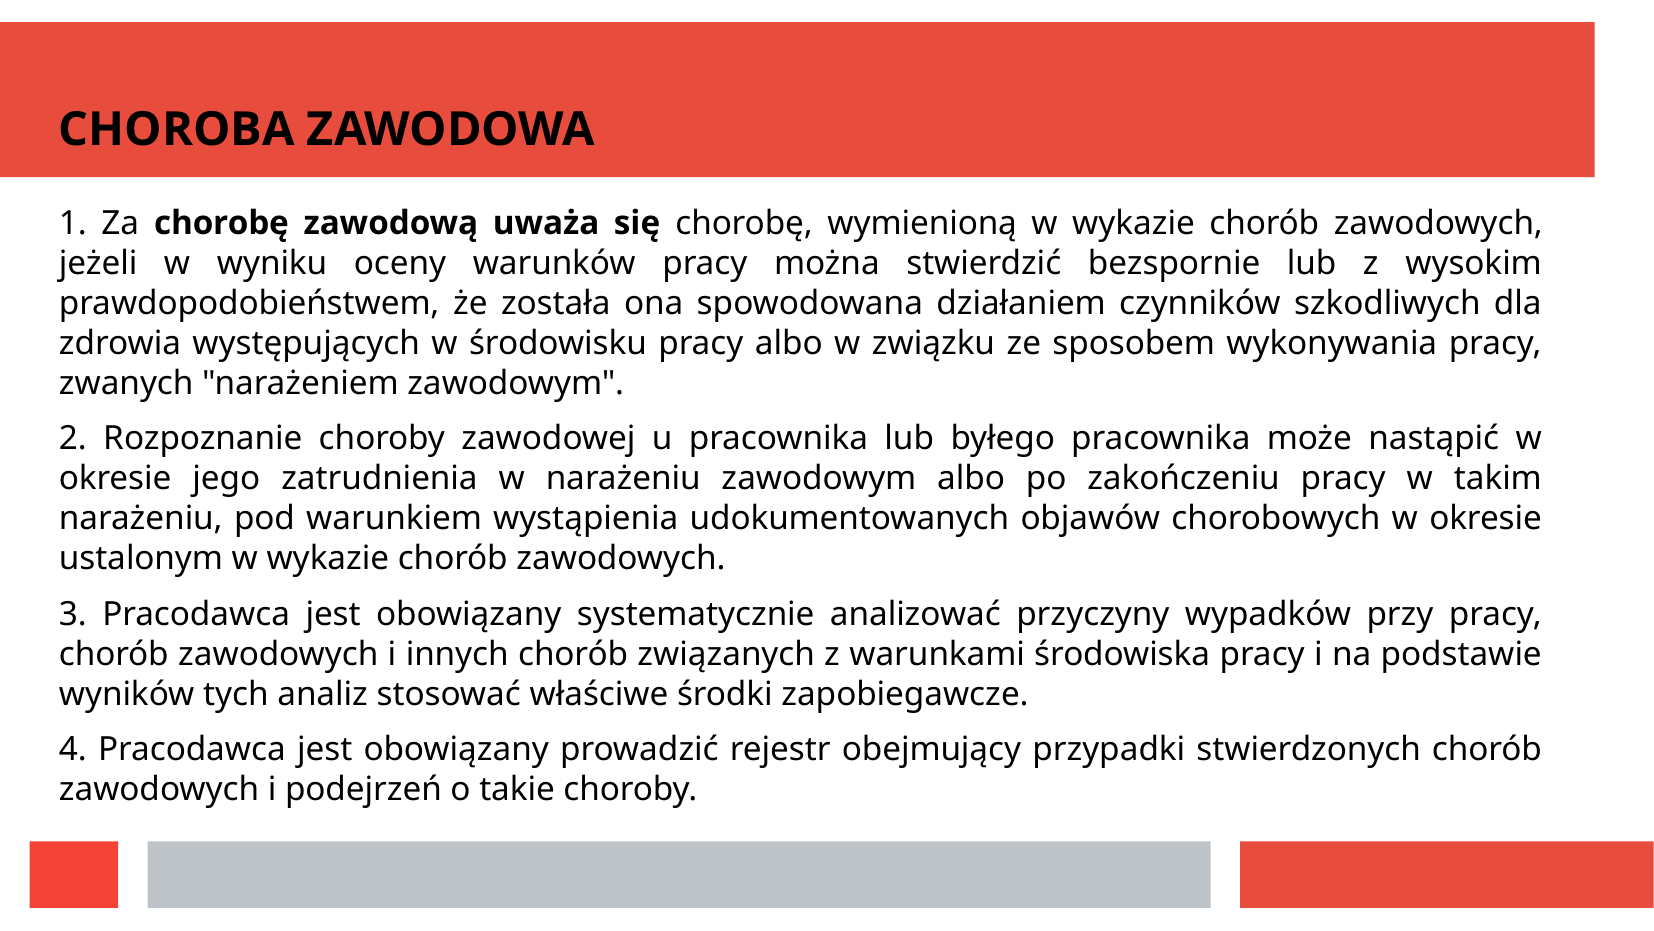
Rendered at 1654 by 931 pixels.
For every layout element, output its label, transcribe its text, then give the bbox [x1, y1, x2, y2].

subtitle 1. Za chorobę zawodową uważa się chorobę, wymienioną w wykazie chorób zawodowych, jeżeli w wyniku oceny warunków pracy można stwierdzić bezspornie lub z wysokim prawdopodobieństwem, że została ona spowodowana działaniem czynników szkodliwych dla zdrowia występujących w środowisku pracy albo w związku ze sposobem wykonywania pracy, zwanych "narażeniem zawodowym". 2. Rozpoznanie choroby zawodowej u pracownika lub byłego pracownika może nastąpić w okresie jego zatrudnienia w narażeniu zawodowym albo po zakończeniu pracy w takim narażeniu, pod warunkiem wystąpienia udokumentowanych objawów chorobowych w okresie ustalonym w wykazie chorób zawodowych. 3. Pracodawca jest obowiązany systematycznie analizować przyczyny wypadków przy pracy, chorób zawodowych i innych chorób związanych z warunkami środowiska pracy i na podstawie wyników tych analiz stosować właściwe środki zapobiegawcze. 4. Pracodawca jest obowiązany prowadzić rejestr obejmujący przypadki stwierdzonych chorób zawodowych i podejrzeń o takie choroby. [59, 201, 1565, 818]
title CHOROBA ZAWODOWA [59, 44, 1595, 156]
